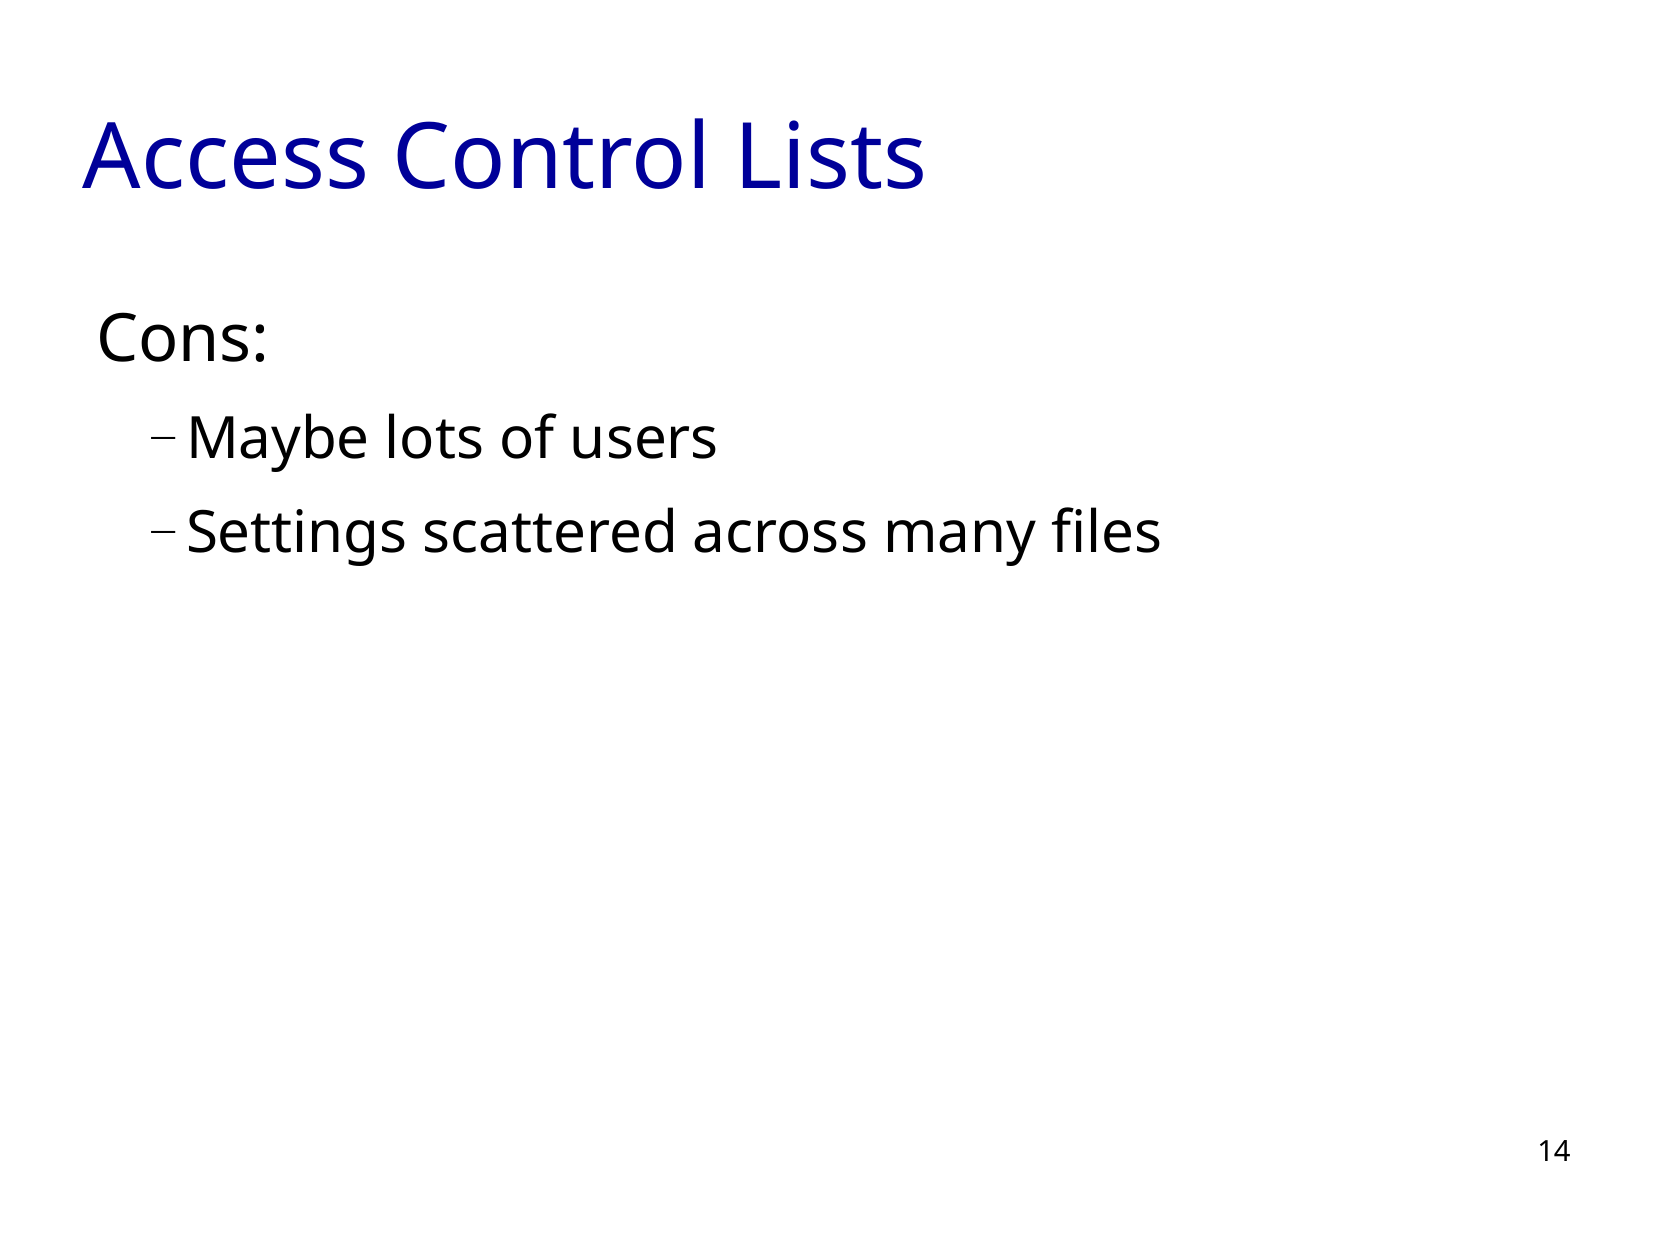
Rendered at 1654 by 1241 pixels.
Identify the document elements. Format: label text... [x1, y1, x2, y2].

title Access Control Lists [82, 49, 1571, 257]
list Cons: Maybe lots of users Settings scattered across many files [60, 290, 1571, 1096]
